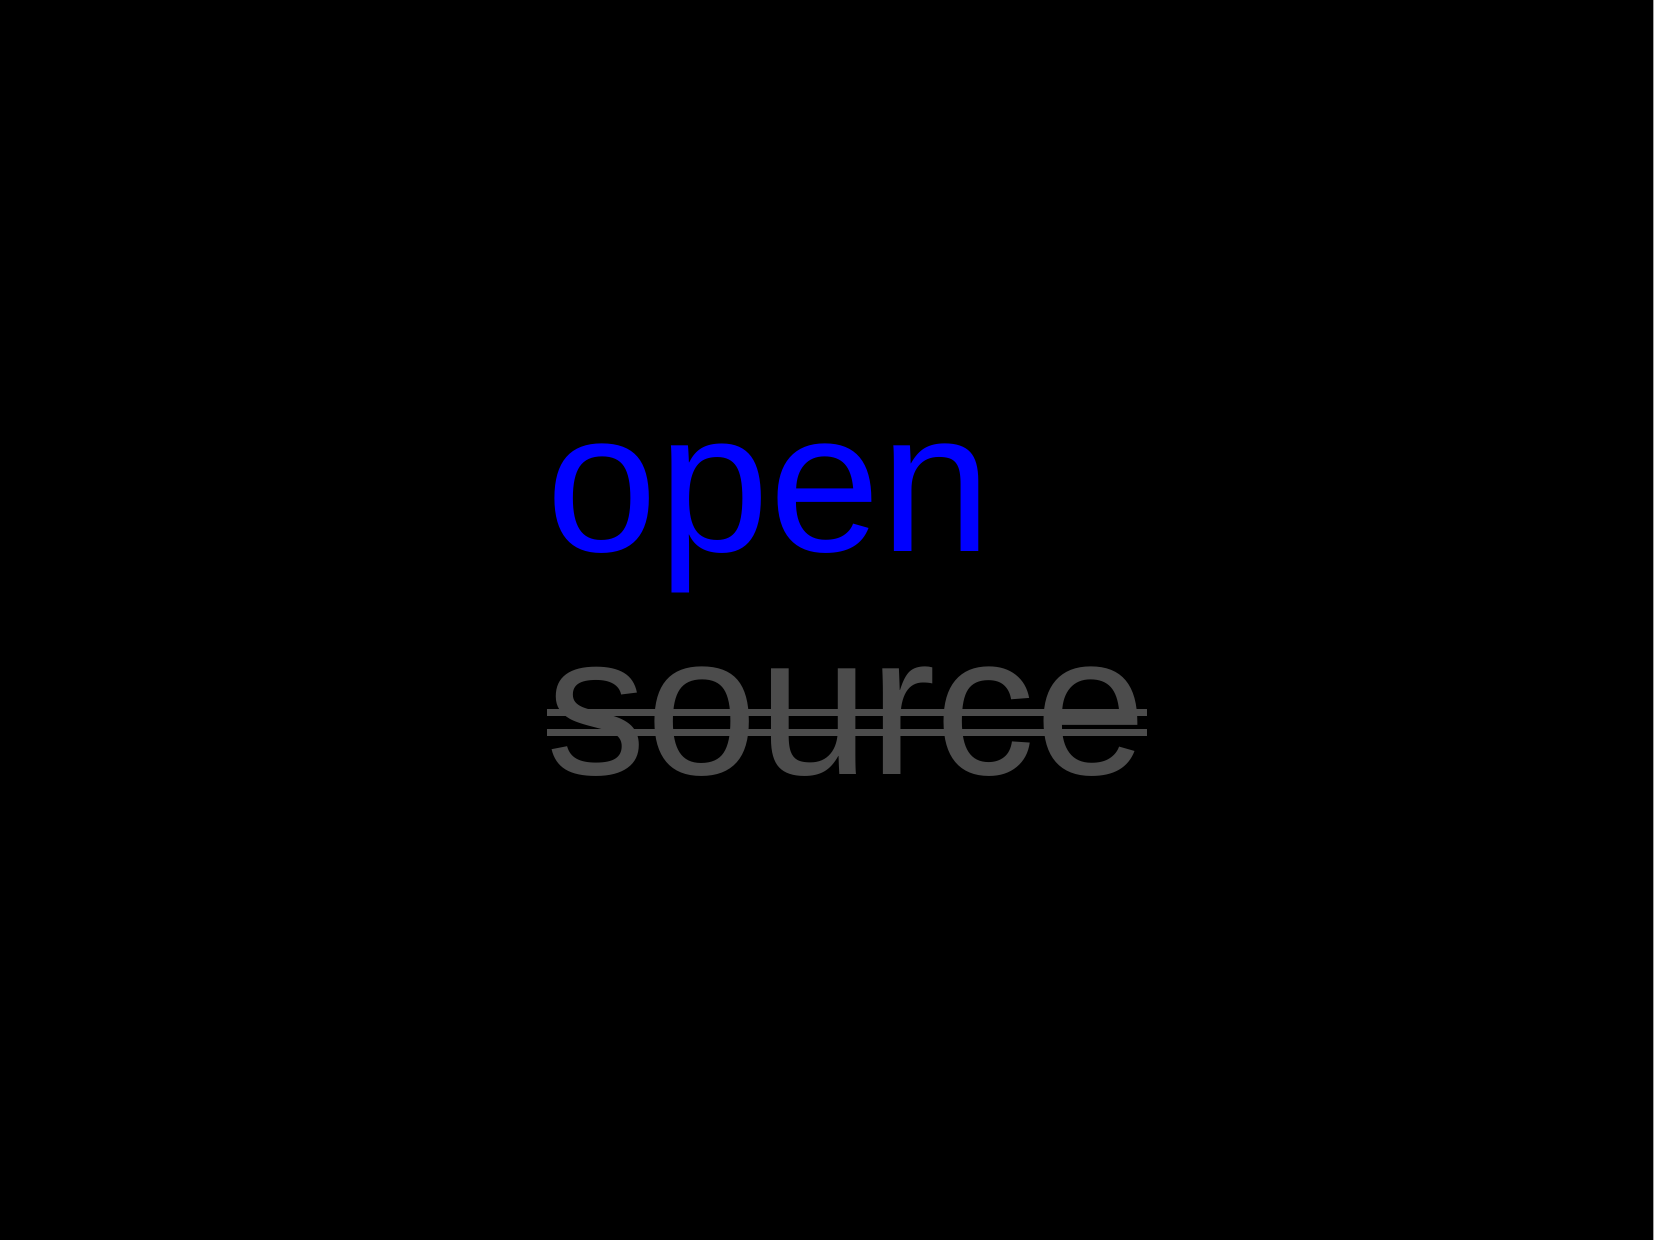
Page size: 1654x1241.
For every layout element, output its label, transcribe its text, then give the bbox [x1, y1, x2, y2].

text_box open source [532, 363, 1163, 826]
